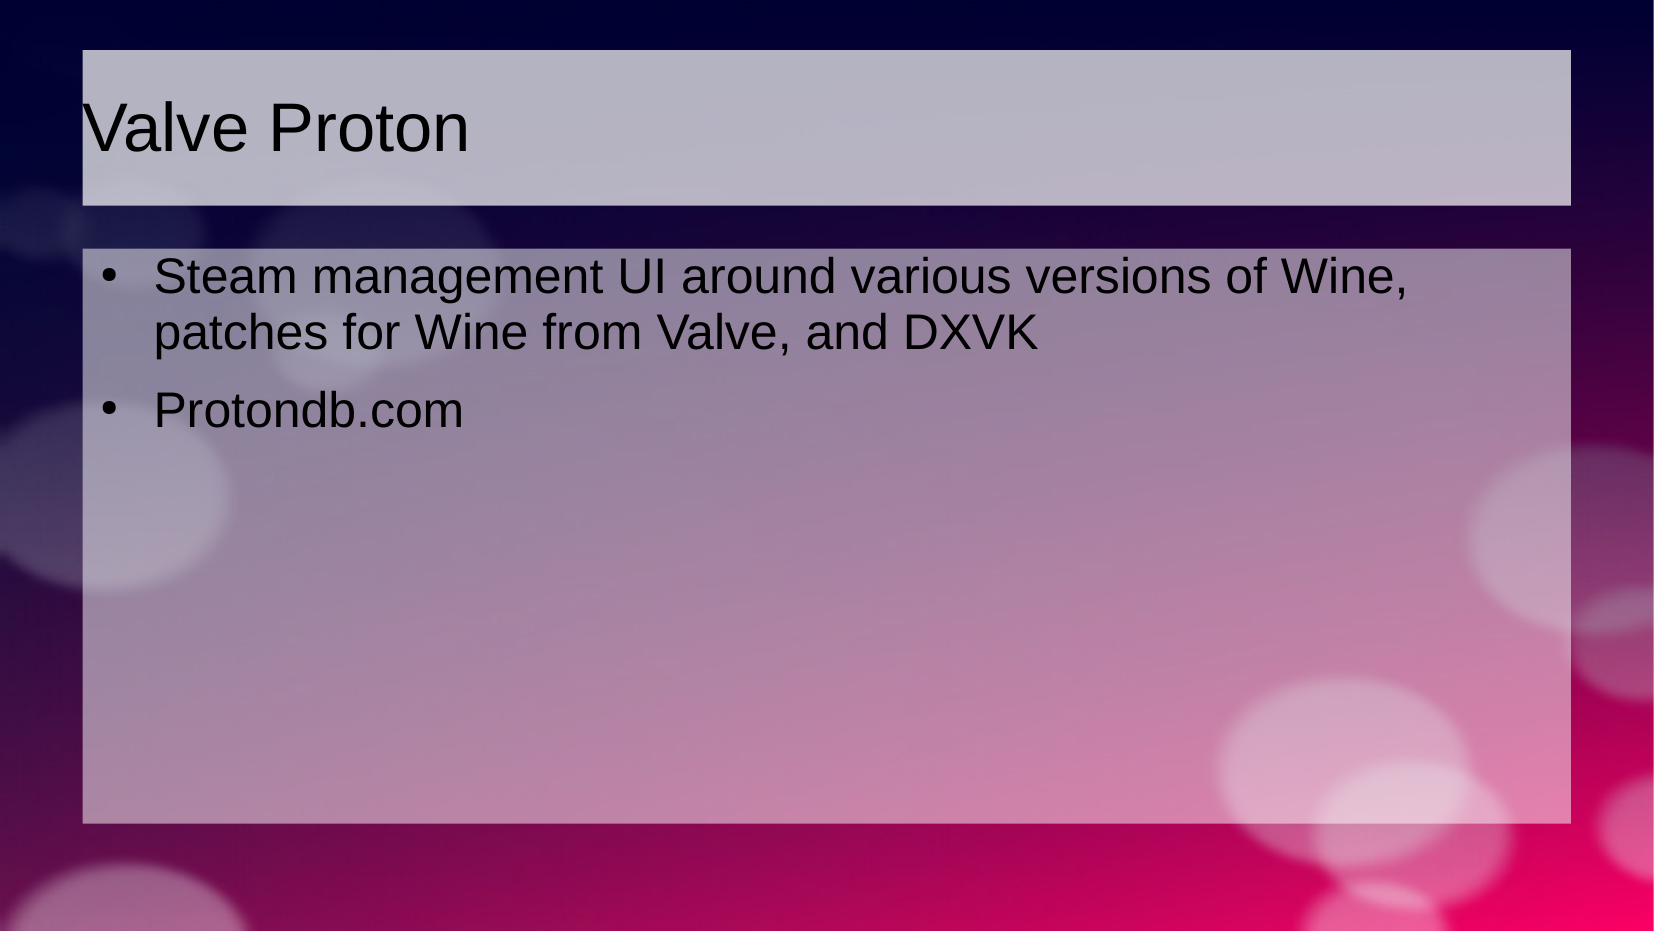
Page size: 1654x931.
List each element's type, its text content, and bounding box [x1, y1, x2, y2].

title Valve Proton [82, 50, 1571, 206]
list Steam management UI around various versions of Wine, patches for Wine from Valve, and DXVK Protondb.com [82, 248, 1571, 824]
picture [0, 0, 1654, 931]
